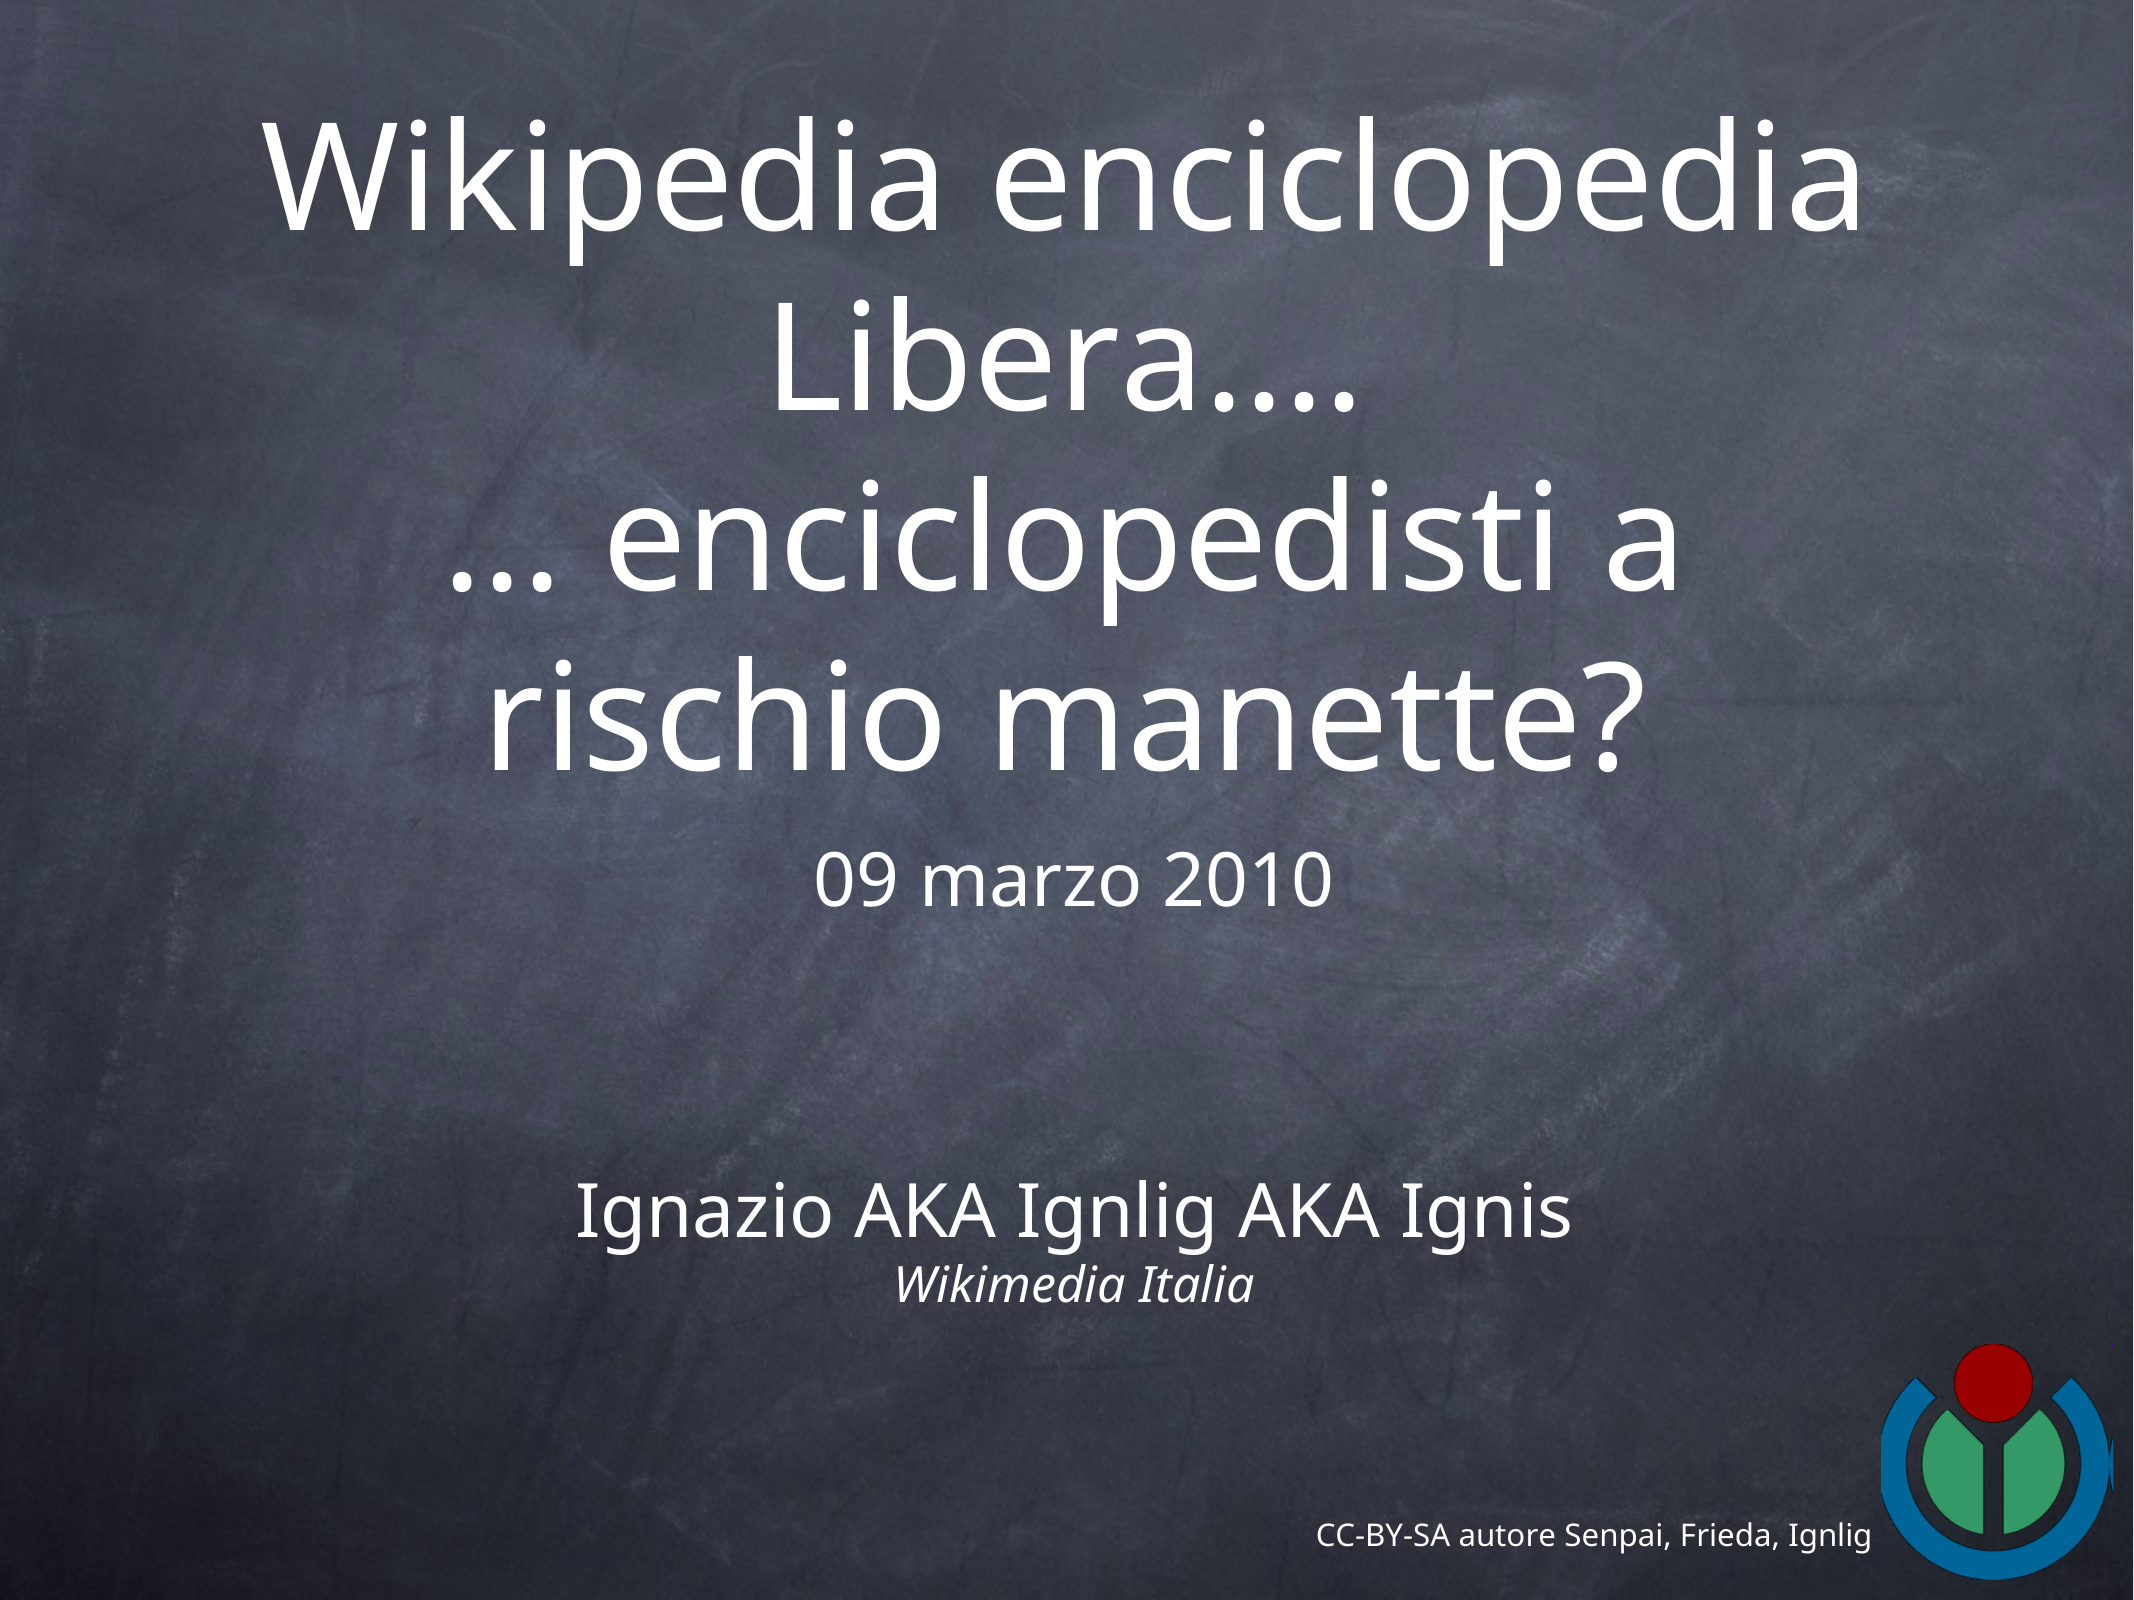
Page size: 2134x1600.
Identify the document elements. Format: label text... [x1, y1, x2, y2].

title Wikipedia enciclopedia Libera.... ... enciclopedisti a rischio manette? [206, 72, 1924, 810]
list Ignazio AKA Ignlig AKA Ignis Wikimedia Italia [216, 1154, 1933, 1529]
text_box 09 marzo 2010 [216, 823, 1933, 1010]
picture [0, 0, 2134, 1600]
text_box CC-BY-SA autore Senpai, Frieda, Ignlig [1251, 1507, 1938, 1562]
